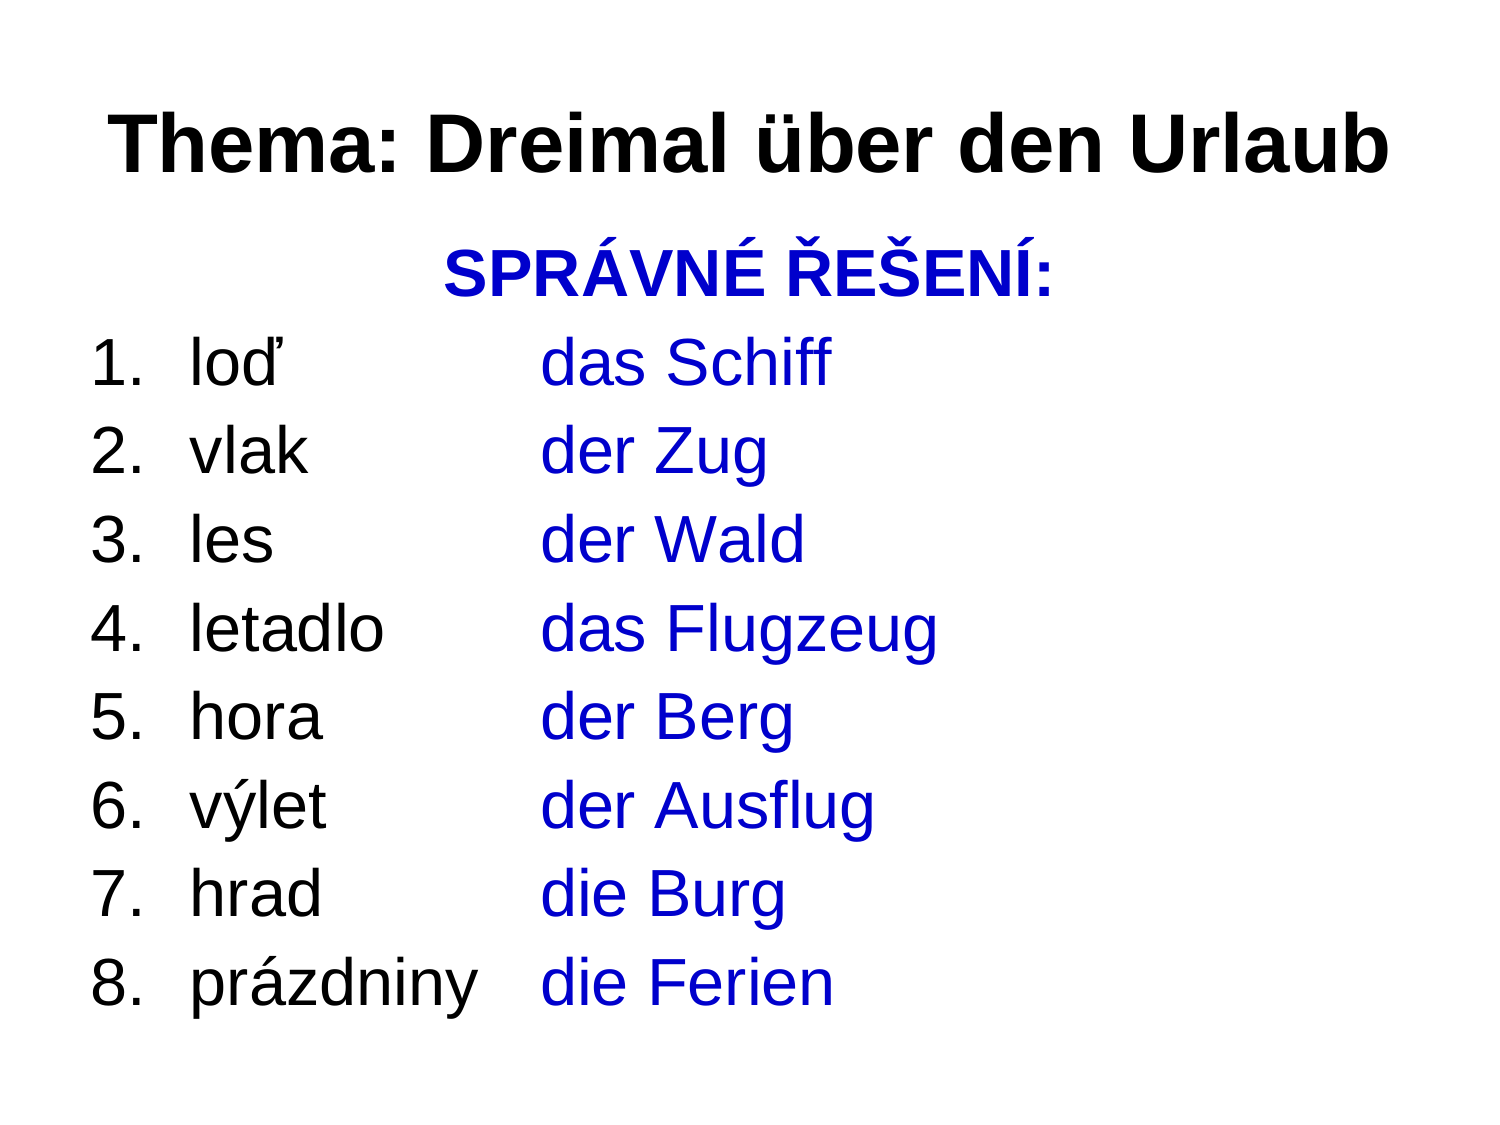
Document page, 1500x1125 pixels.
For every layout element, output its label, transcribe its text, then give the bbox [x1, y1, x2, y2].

title Thema: Dreimal über den Urlaub [75, 45, 1426, 231]
list SPRÁVNÉ ŘEŠENÍ: loď das Schiff vlak der Zug les der Wald letadlo das Flugzeug hora der Berg výlet der Ausflug hrad die Burg prázdniny die Ferien [75, 231, 1426, 1125]
